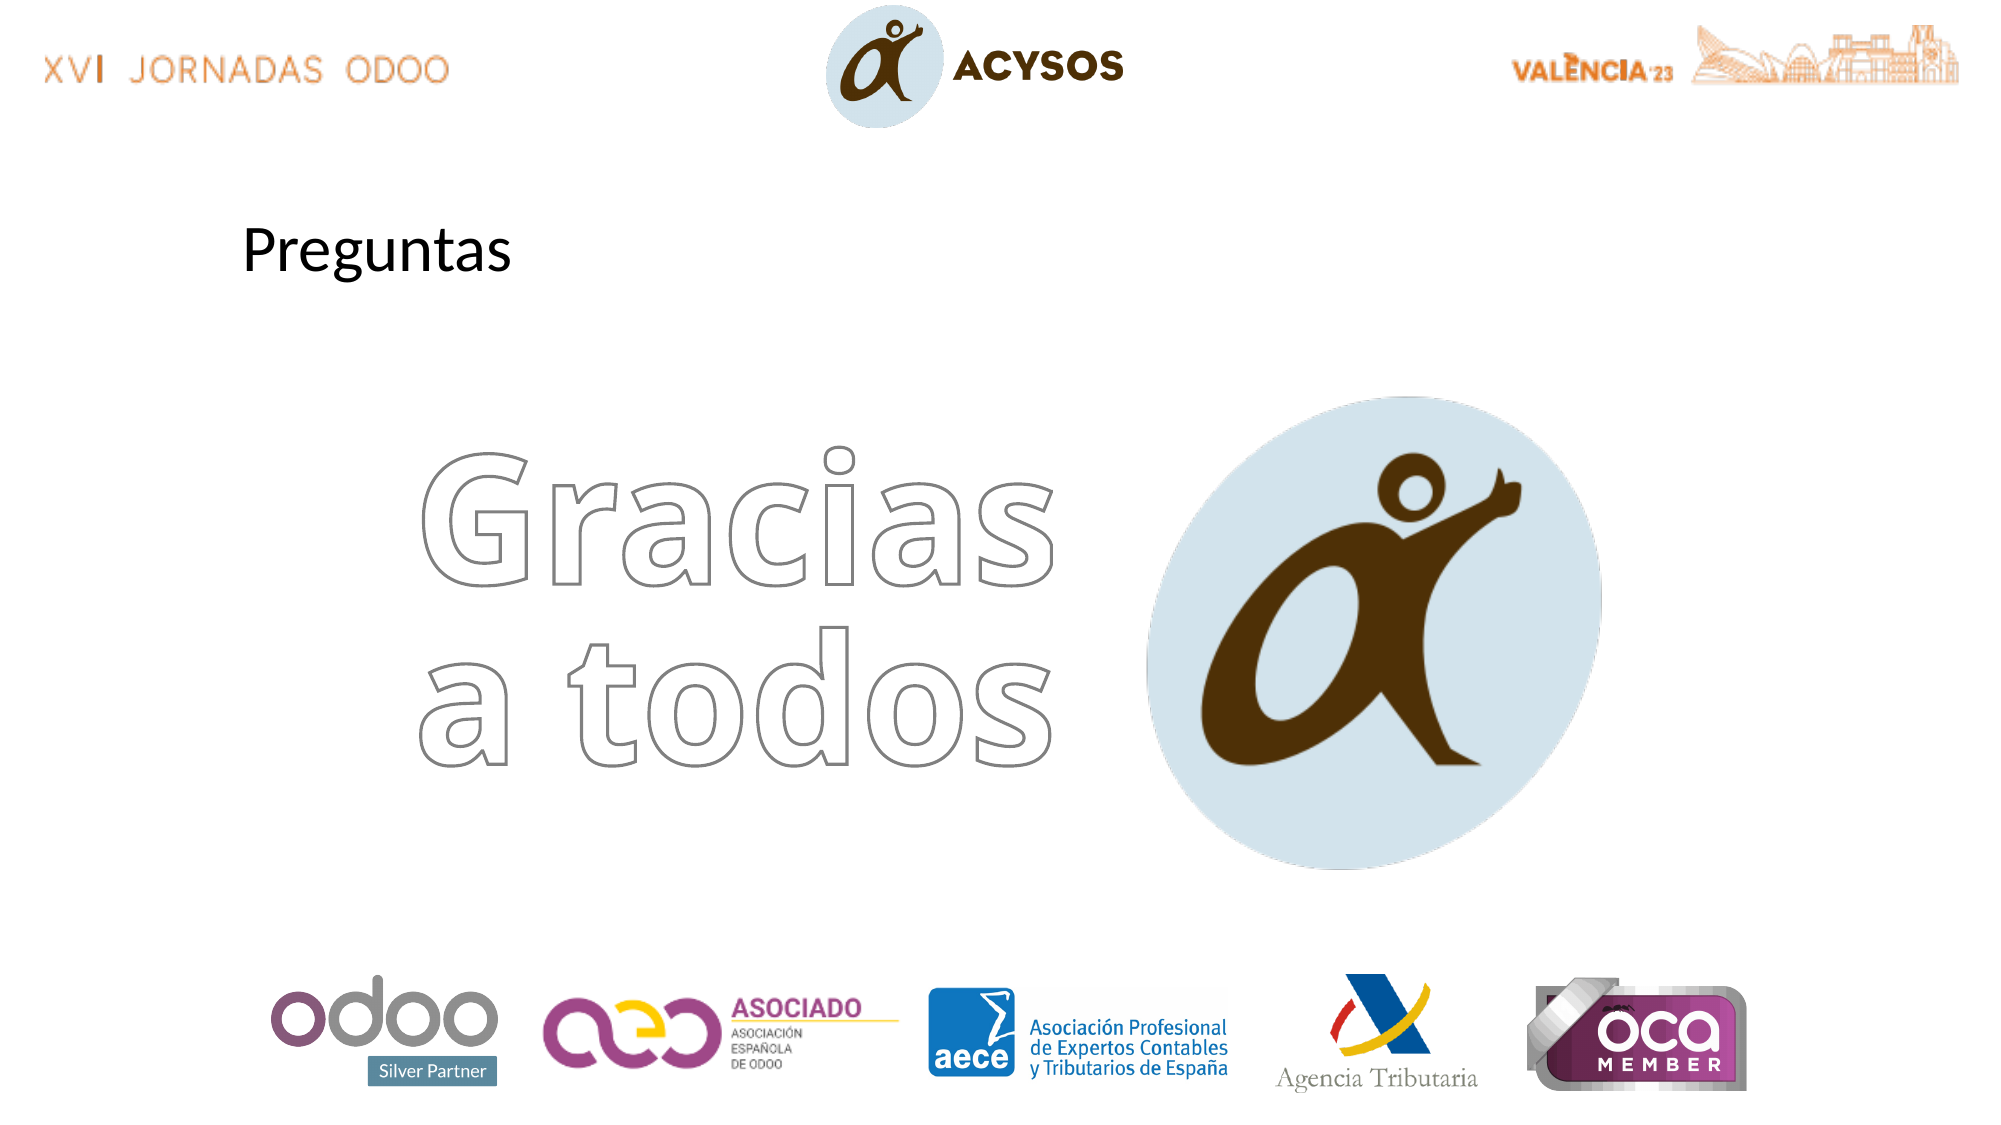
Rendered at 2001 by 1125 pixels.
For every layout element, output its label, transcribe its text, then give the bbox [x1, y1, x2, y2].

picture [915, 974, 1241, 1093]
text_box Gracias a todos [623, 483, 710, 586]
text_box Gracias a todos [868, 664, 962, 767]
text_box Gracias a todos [757, 627, 848, 767]
picture [1124, 384, 1625, 885]
text_box Gracias a todos [977, 664, 1050, 767]
text_box Gracias a todos [423, 453, 527, 586]
picture [826, 5, 1123, 128]
picture [265, 968, 502, 1091]
text_box Gracias a todos [826, 485, 853, 585]
text_box Gracias a todos [568, 645, 636, 767]
text_box Gracias a todos [420, 663, 507, 767]
text_box Gracias a todos [873, 483, 959, 586]
text_box Gracias a todos [730, 483, 808, 586]
picture [1523, 974, 1749, 1093]
text_box Gracias a todos [825, 447, 854, 474]
text_box Gracias a todos [648, 664, 742, 767]
text_box Gracias a todos [553, 483, 617, 585]
title Preguntas [242, 177, 1459, 333]
picture [534, 974, 910, 1093]
text_box Gracias a todos [979, 483, 1052, 586]
picture [1275, 974, 1478, 1093]
